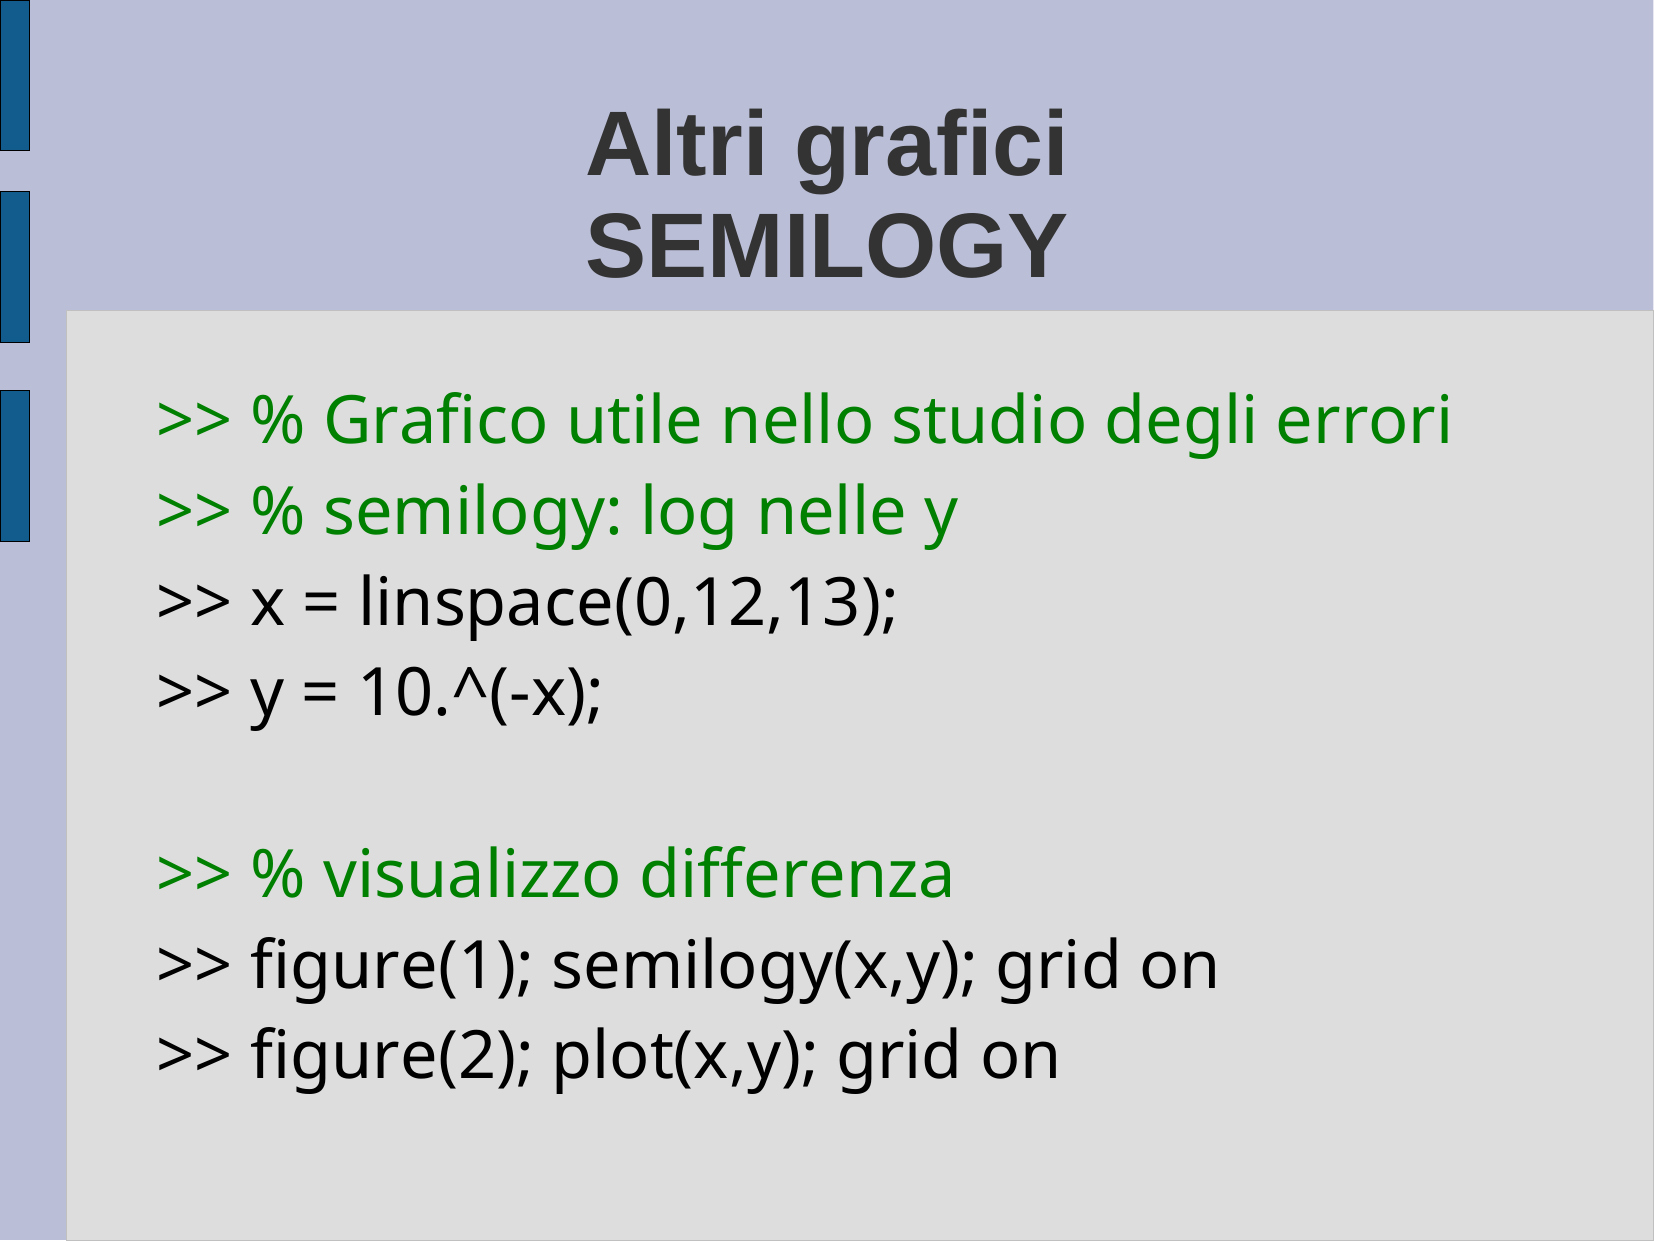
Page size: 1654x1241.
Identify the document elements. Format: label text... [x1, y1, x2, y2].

title Altri grafici SEMILOGY [121, 91, 1534, 299]
subtitle >> % Grafico utile nello studio degli errori >> % semilogy: log nelle y >> x = linspace(0,12,13); >> y = 10.^(-x); >> % visualizzo differenza >> figure(1); semilogy(x,y); grid on >> figure(2); plot(x,y); grid on [121, 352, 1534, 1119]
